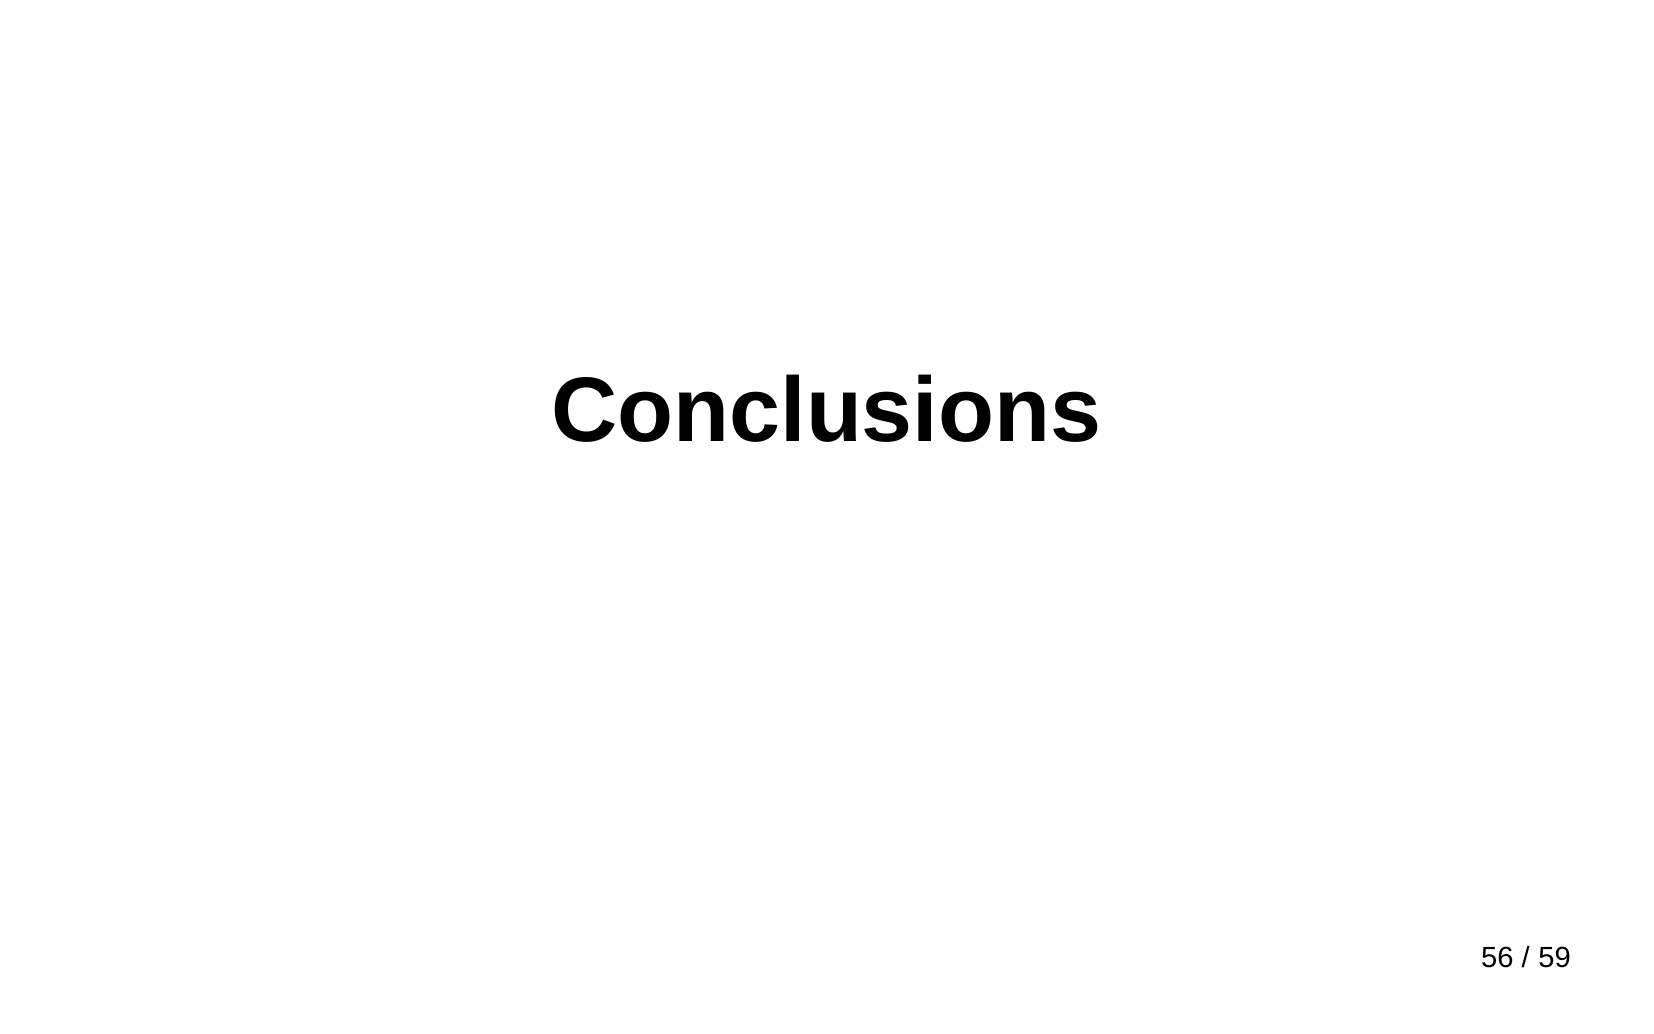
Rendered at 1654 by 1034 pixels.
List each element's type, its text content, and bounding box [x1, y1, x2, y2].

title Conclusions [82, 323, 1571, 497]
